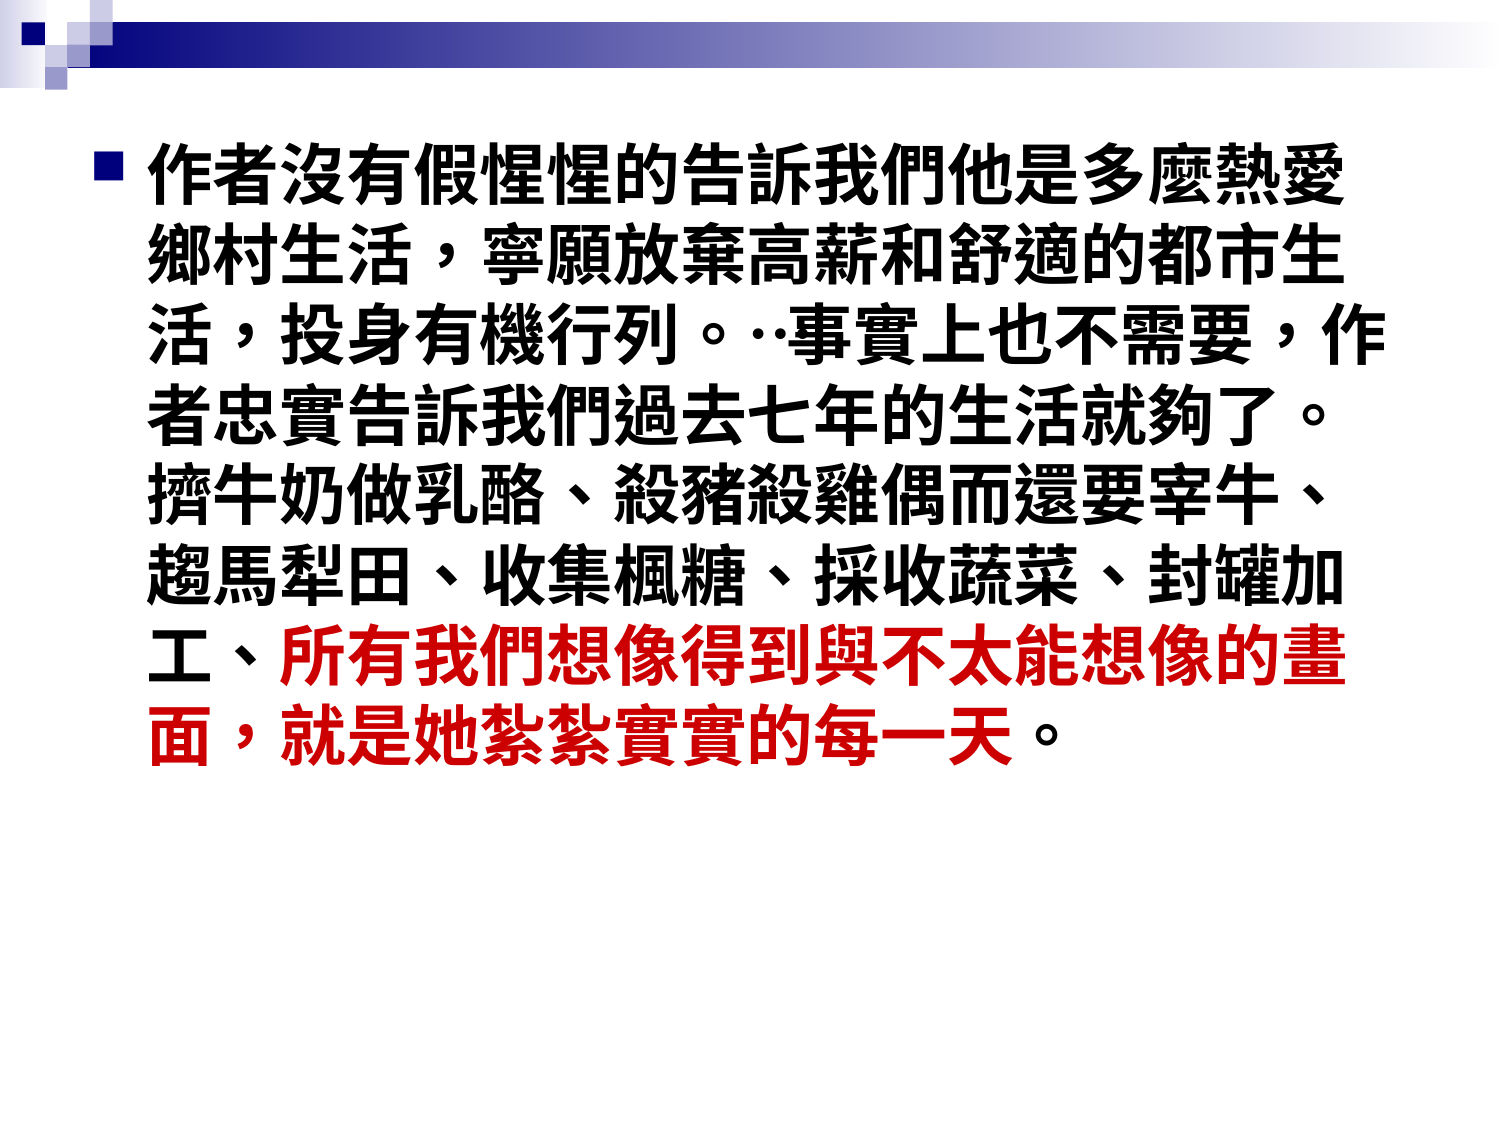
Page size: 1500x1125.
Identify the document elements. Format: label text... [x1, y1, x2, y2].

list 作者沒有假惺惺的告訴我們他是多麼熱愛鄉村生活，寧願放棄高薪和舒適的都市生活，投身有機行列。…事實上也不需要，作者忠實告訴我們過去七年的生活就夠了。擠牛奶做乳酪、殺豬殺雞偶而還要宰牛、趨馬犁田、收集楓糖、採收蔬菜、封罐加工、所有我們想像得到與不太能想像的畫面，就是她紮紮實實的每一天。 [75, 125, 1426, 963]
